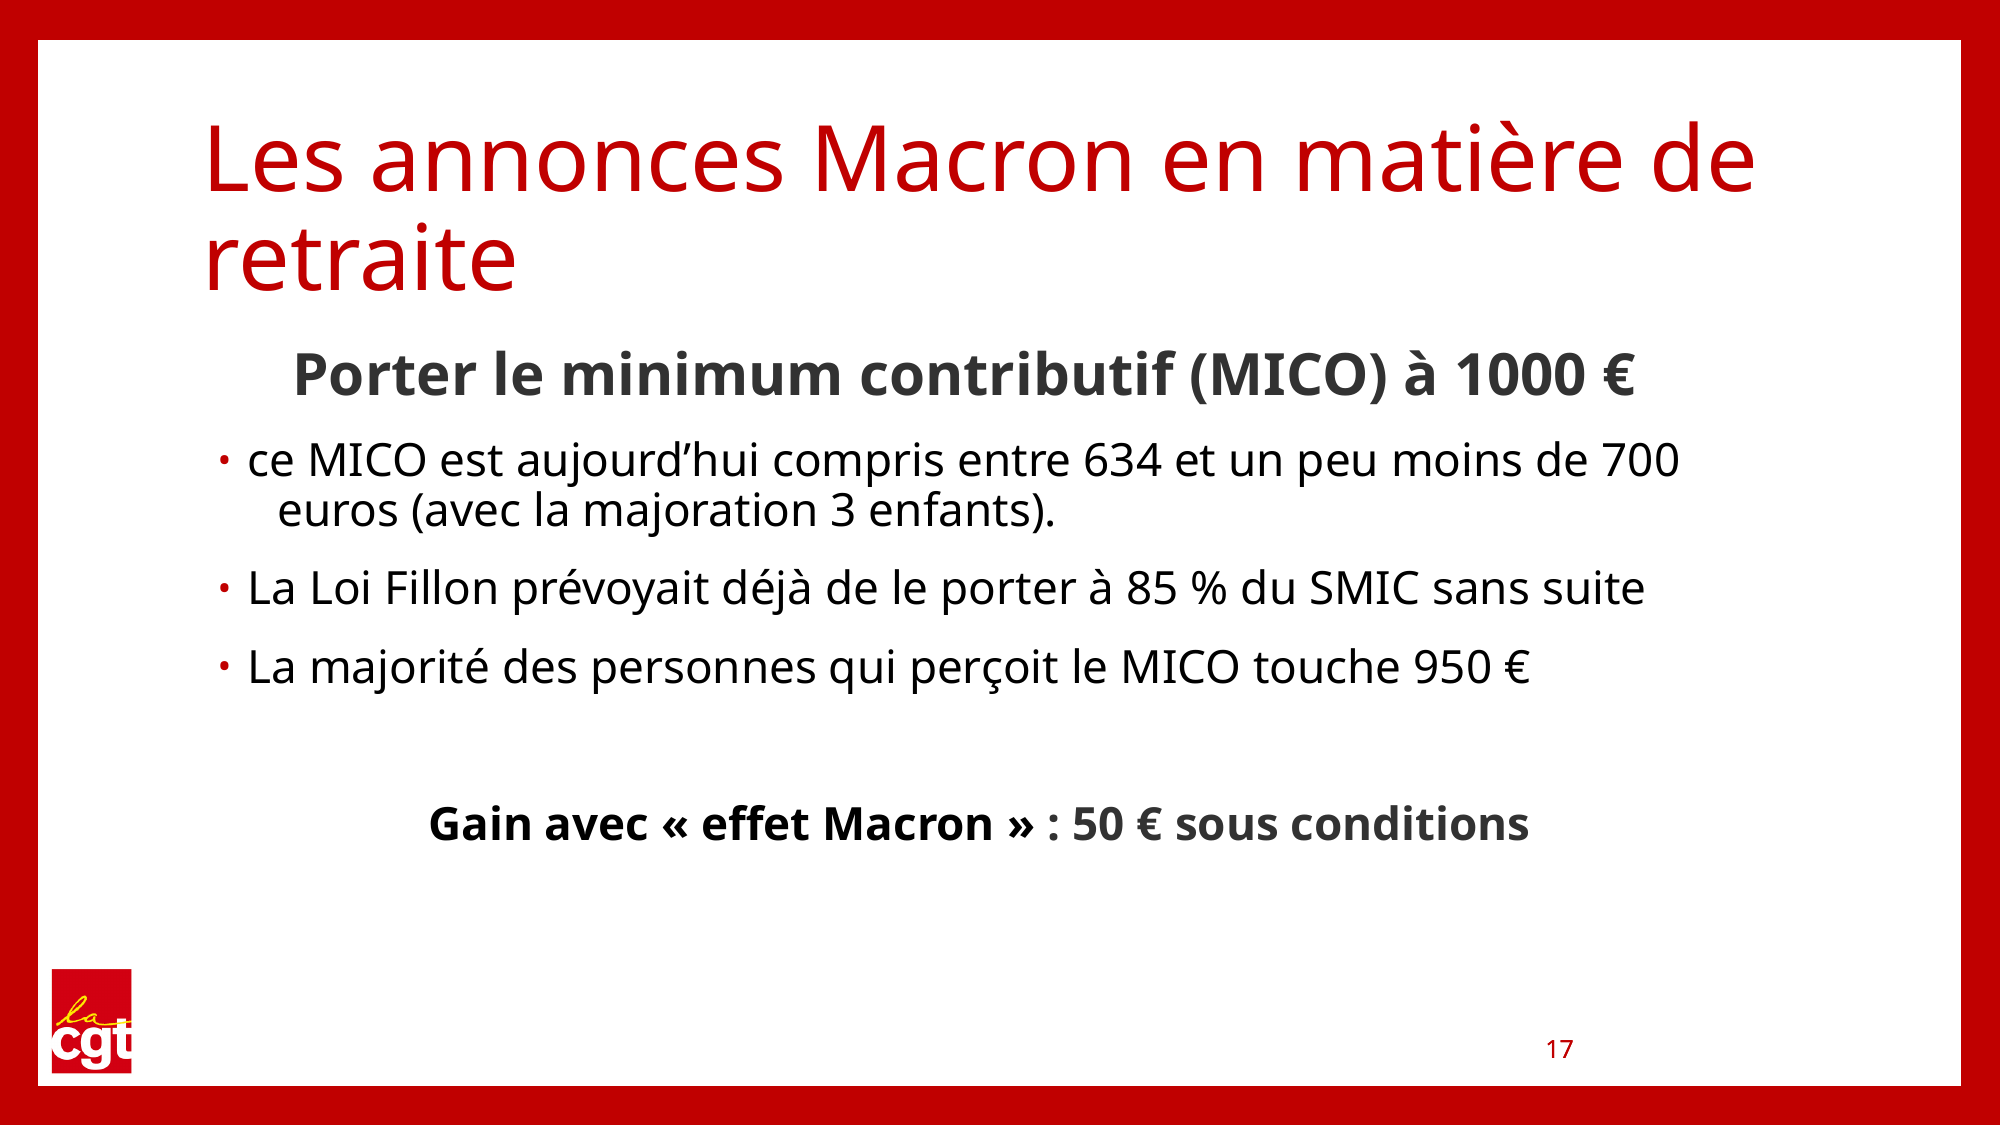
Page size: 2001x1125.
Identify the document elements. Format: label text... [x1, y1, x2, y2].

title Les annonces Macron en matière de retraite [187, 99, 1808, 323]
list Porter le minimum contributif (MICO) à 1000 € ce MICO est aujourd’hui compris entre 634 et un peu moins de 700 euros (avec la majoration 3 enfants). La Loi Fillon prévoyait déjà de le porter à 85 % du SMIC sans suite La majorité des personnes qui perçoit le MICO touche 950 € Gain avec « effet Macron » : 50 € sous conditions [187, 337, 1808, 1000]
text_box [1530, 1020, 1811, 1081]
